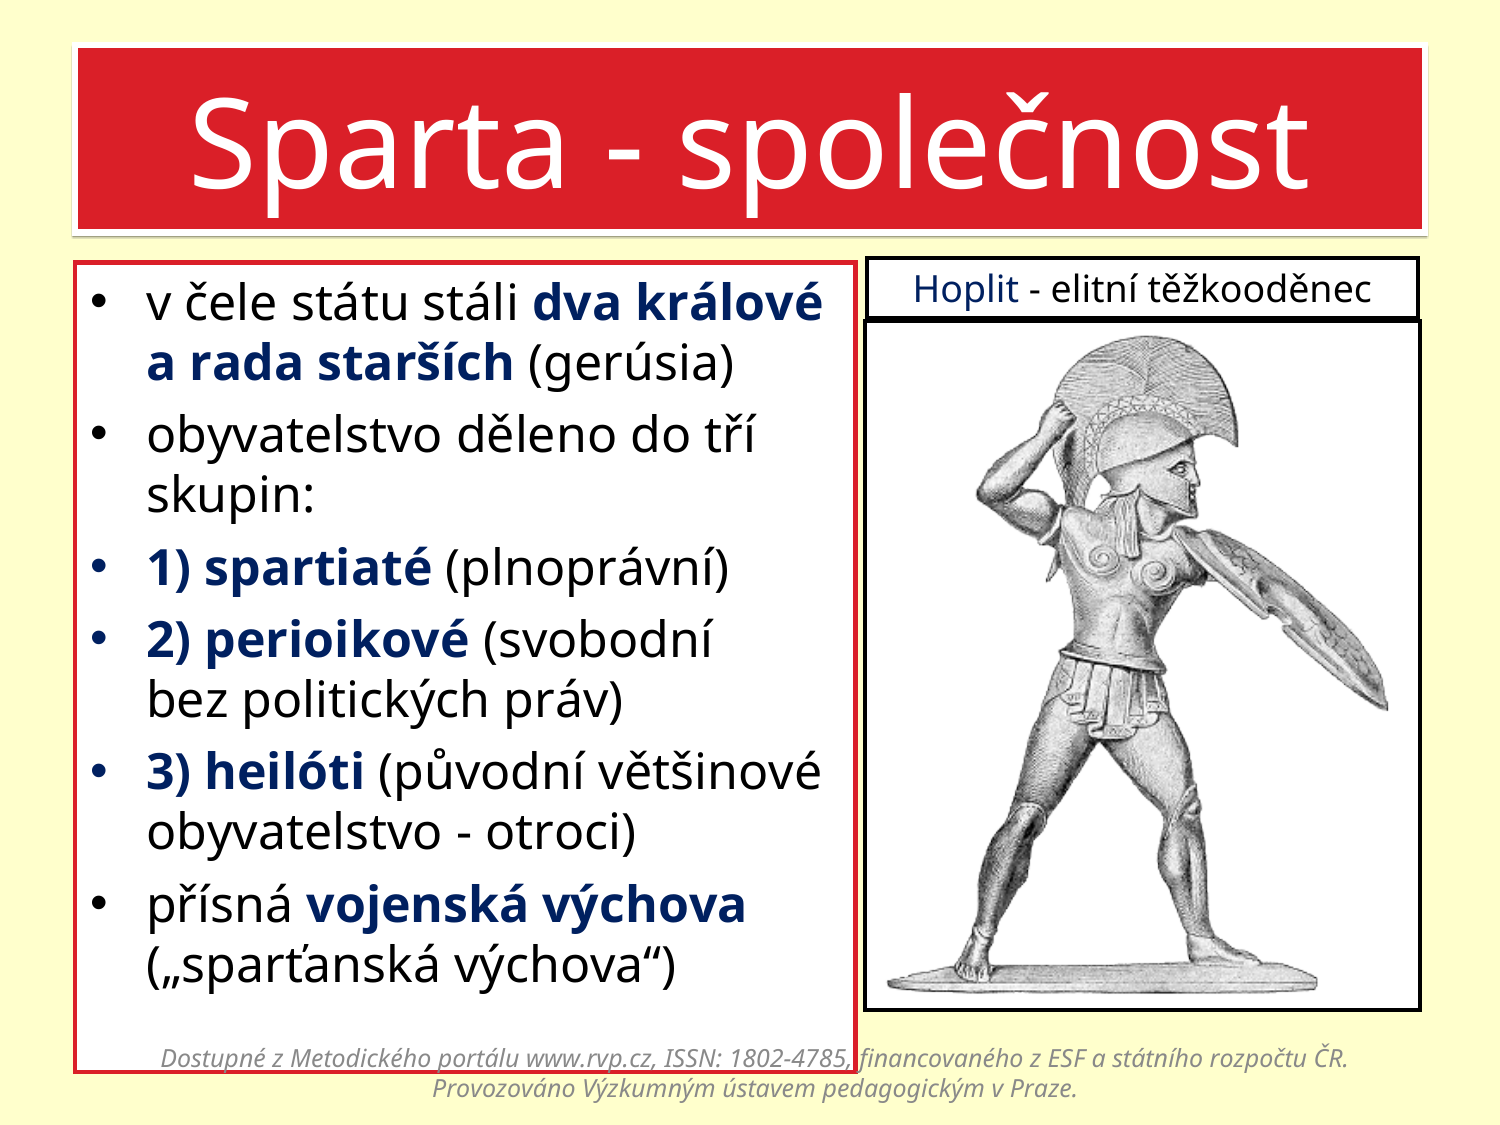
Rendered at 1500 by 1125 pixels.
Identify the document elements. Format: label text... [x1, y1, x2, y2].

list v čele státu stáli dva králové a rada starších (gerúsia) obyvatelstvo děleno do tří skupin: 1) spartiaté (plnoprávní) 2) perioikové (svobodní bez politických práv) 3) heilóti (původní většinové obyvatelstvo - otroci) přísná vojenská výchova („sparťanská výchova“) [75, 262, 856, 1073]
title Sparta - společnost [75, 45, 1426, 233]
text_box [867, 322, 1418, 1008]
text_box Hoplit - elitní těžkooděnec [867, 257, 1418, 319]
text_box Dostupné z Metodického portálu www.rvp.cz, ISSN: 1802-4785, financovaného z ESF a státního rozpočtu ČR. Provozováno Výzkumným ústavem pedagogickým v Praze. [82, 1042, 1430, 1103]
